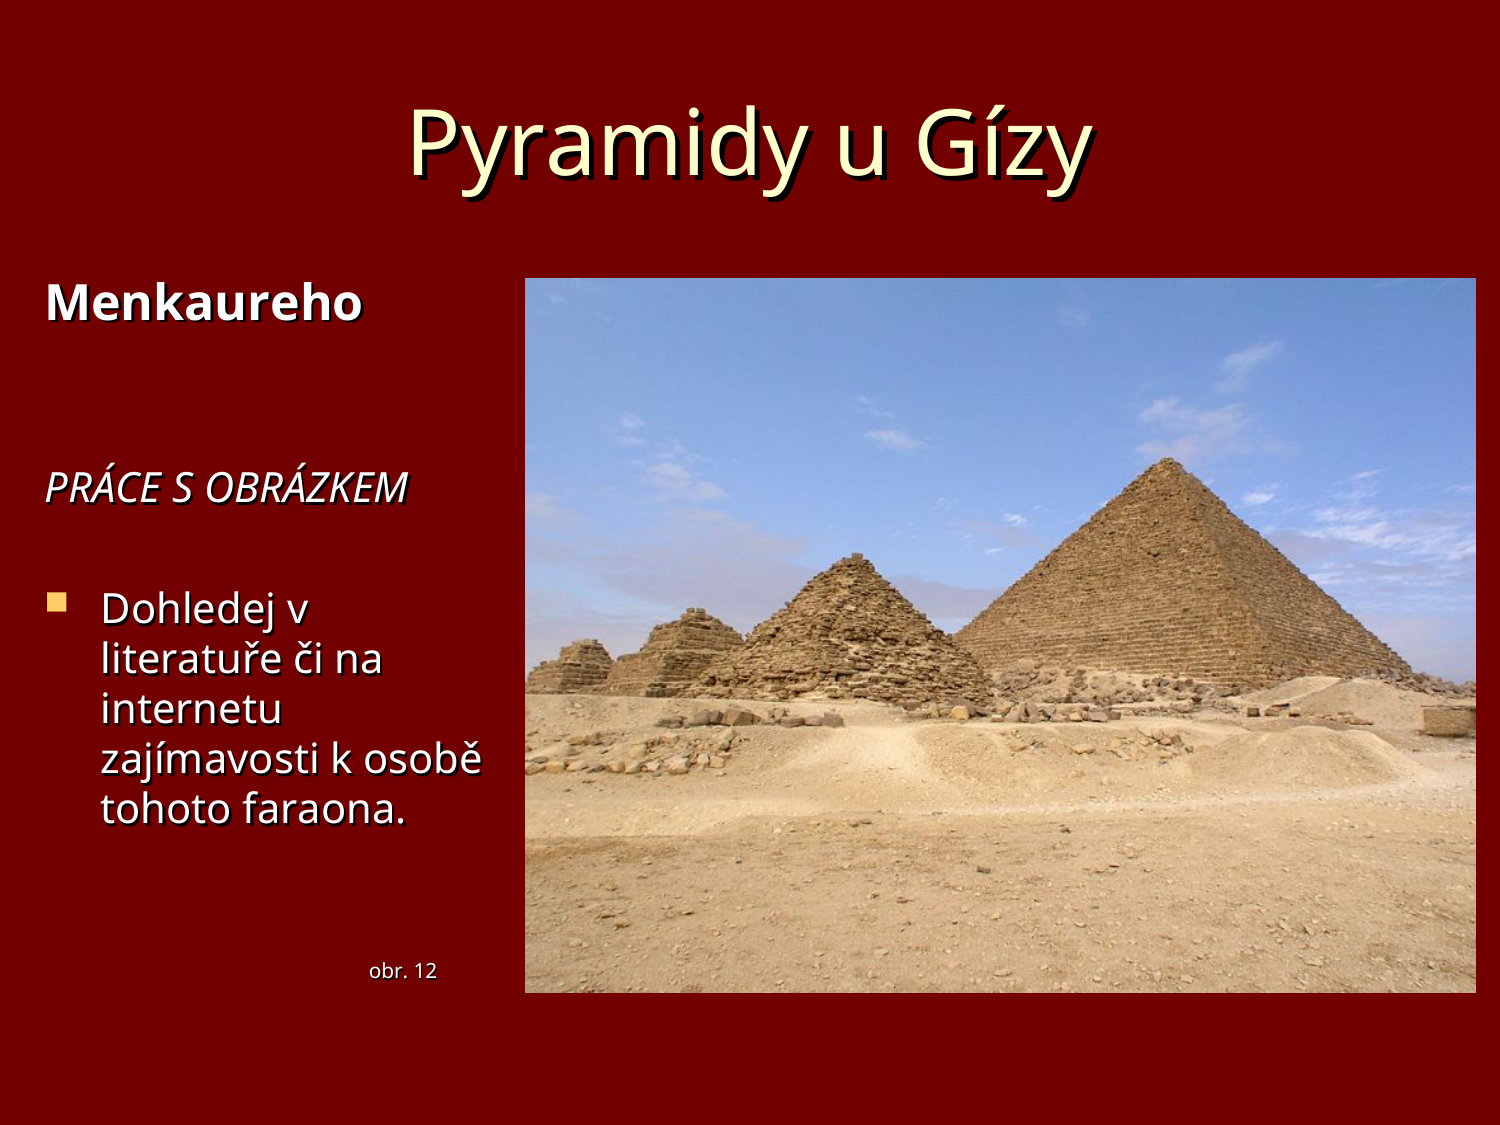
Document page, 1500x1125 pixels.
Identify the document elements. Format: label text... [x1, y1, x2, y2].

title Pyramidy u Gízy [75, 45, 1426, 233]
text_box [525, 278, 1476, 993]
list Menkaureho PRÁCE S OBRÁZKEM Dohledej v literatuře či na internetu zajímavosti k osobě tohoto faraona. obr. 12 [29, 262, 514, 1001]
